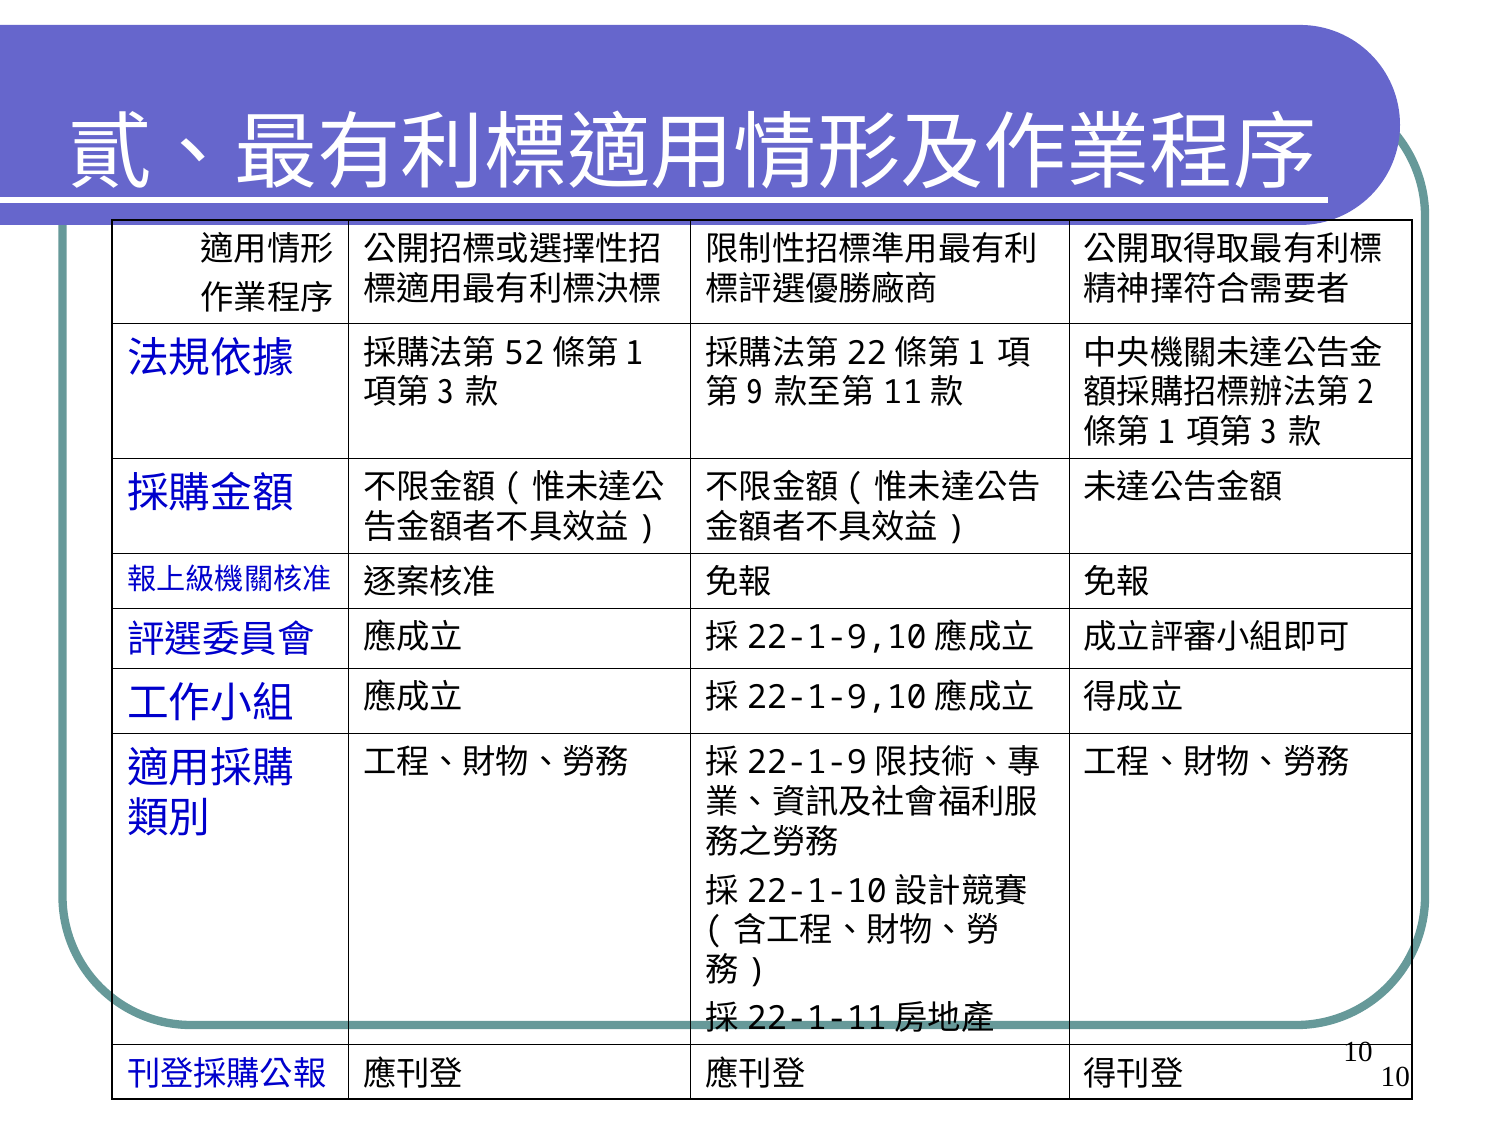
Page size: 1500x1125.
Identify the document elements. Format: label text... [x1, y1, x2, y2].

table_cell 不限金額(惟未達公告金額者不具效益) [691, 459, 1069, 553]
table_cell 應刊登 [691, 1045, 1069, 1098]
table_cell 工作小組 [113, 669, 348, 733]
table_cell 免報 [691, 554, 1069, 608]
table_cell 採購法第52條第1項第3款 [349, 324, 690, 458]
table_cell 採購法第22條第1項第9款至第11款 [691, 324, 1069, 458]
table_header 適用情形 作業程序 [113, 221, 348, 323]
table_header 限制性招標準用最有利標評選優勝廠商 [691, 221, 1069, 323]
table_cell 未達公告金額 [1070, 459, 1411, 553]
table_cell 中央機關未達公告金額採購招標辦法第2條第1項第3款 [1070, 324, 1411, 458]
table_cell 法規依據 [113, 324, 348, 458]
table_cell 採購金額 [113, 459, 348, 553]
table_cell 採22-1-9,10應成立 [691, 609, 1069, 668]
table_cell 工程、財物、勞務 [1070, 734, 1411, 1044]
table_cell 得刊登 [1070, 1045, 1074, 1098]
table_cell 逐案核准 [349, 554, 690, 608]
table_cell 成立評審小組即可 [1070, 609, 1411, 668]
table_cell 得成立 [1070, 669, 1411, 733]
table_cell 適用採購類別 [113, 734, 348, 1044]
table_cell 應成立 [349, 669, 690, 733]
table_header 公開取得取最有利標精神擇符合需要者 [1070, 221, 1411, 323]
table_cell 報上級機關核准 [113, 554, 348, 608]
title 貳、最有利標適用情形及作業程序 [53, 54, 1388, 243]
table_cell 刊登採購公報 [113, 1045, 348, 1098]
table_cell 採22-1-9限技術、專業、資訊及社會福利服務之勞務 採22-1-10設計競賽(含工程、財物、勞務) 採22-1-11房地產 [691, 734, 1069, 1044]
table_cell 採22-1-9,10應成立 [691, 669, 1069, 733]
table_header 公開招標或選擇性招標適用最有利標決標 [349, 221, 690, 323]
table_cell 工程、財物、勞務 [349, 734, 690, 1044]
table_cell 應刊登 [349, 1045, 690, 1098]
table_cell 免報 [1070, 554, 1411, 608]
table_cell 不限金額(惟未達公告金額者不具效益) [349, 459, 690, 553]
text_box <編號> [1074, 1025, 1426, 1101]
table_cell 應成立 [349, 609, 690, 668]
table_cell 評選委員會 [113, 609, 348, 668]
